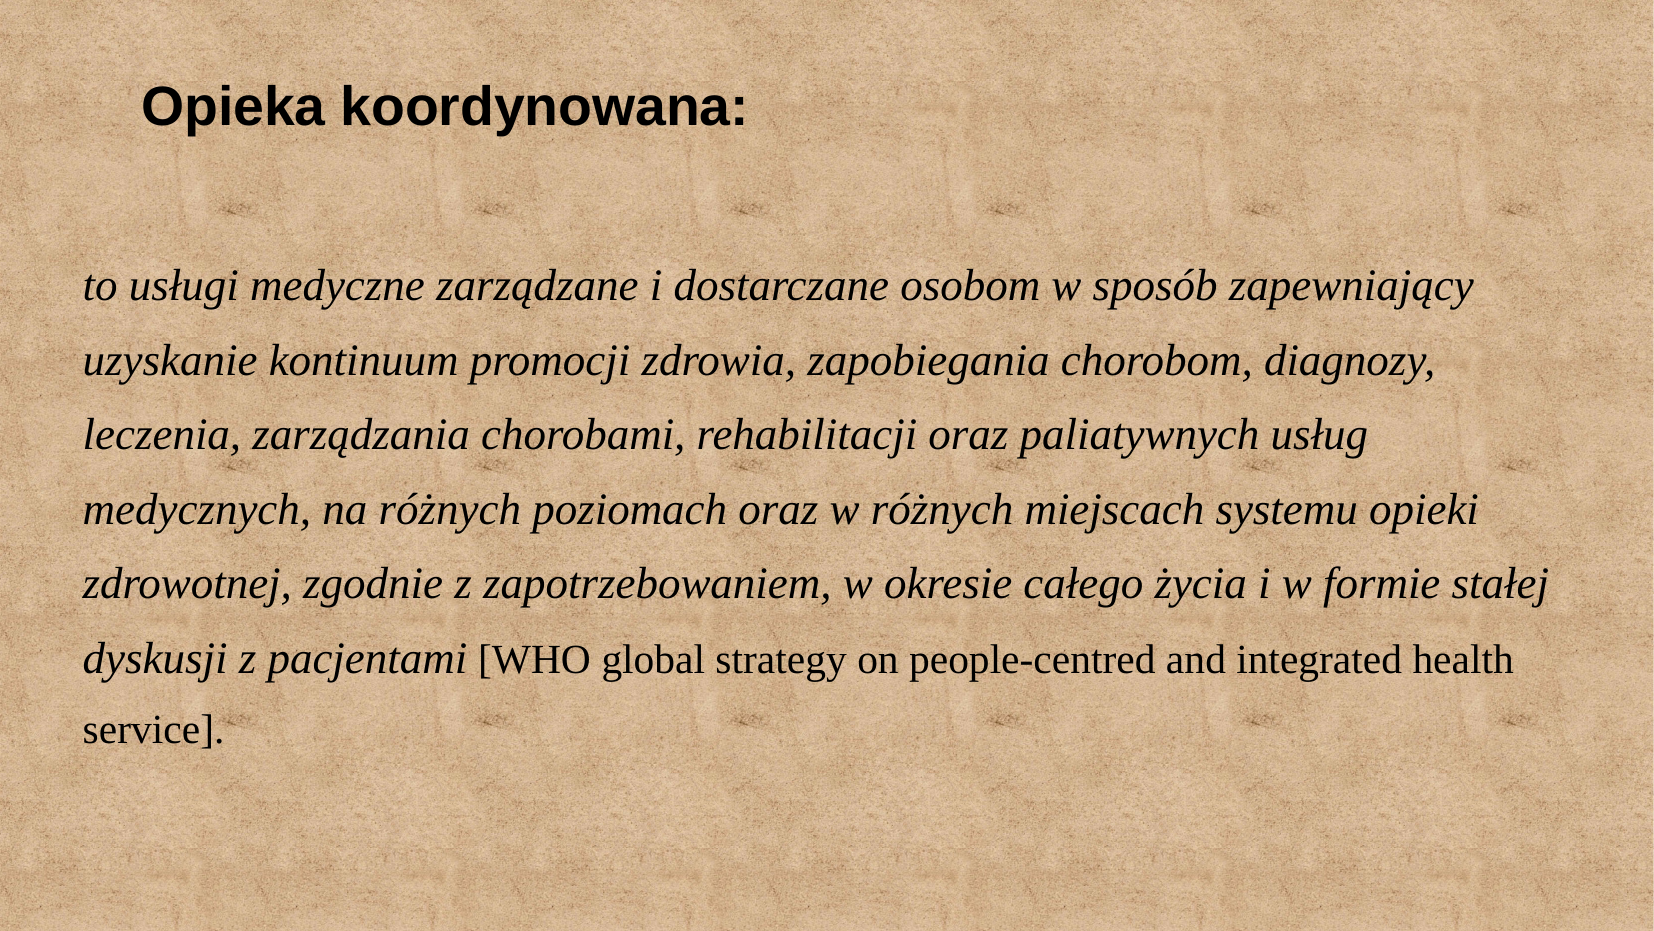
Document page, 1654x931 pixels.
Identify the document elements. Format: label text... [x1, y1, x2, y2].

picture [0, 0, 1654, 931]
list Opieka koordynowana: to usługi medyczne zarządzane i dostarczane osobom w sposób zapewniający uzyskanie kontinuum promocji zdrowia, zapobiegania chorobom, diagnozy, leczenia, zarządzania chorobami, rehabilitacji oraz paliatywnych usług medycznych, na różnych poziomach oraz w różnych miejscach systemu opieki zdrowotnej, zgodnie z zapotrzebowaniem, w okresie całego życia i w formie stałej dyskusji z pacjentami [WHO global strategy on people-centred and integrated health service]. [82, 75, 1571, 758]
